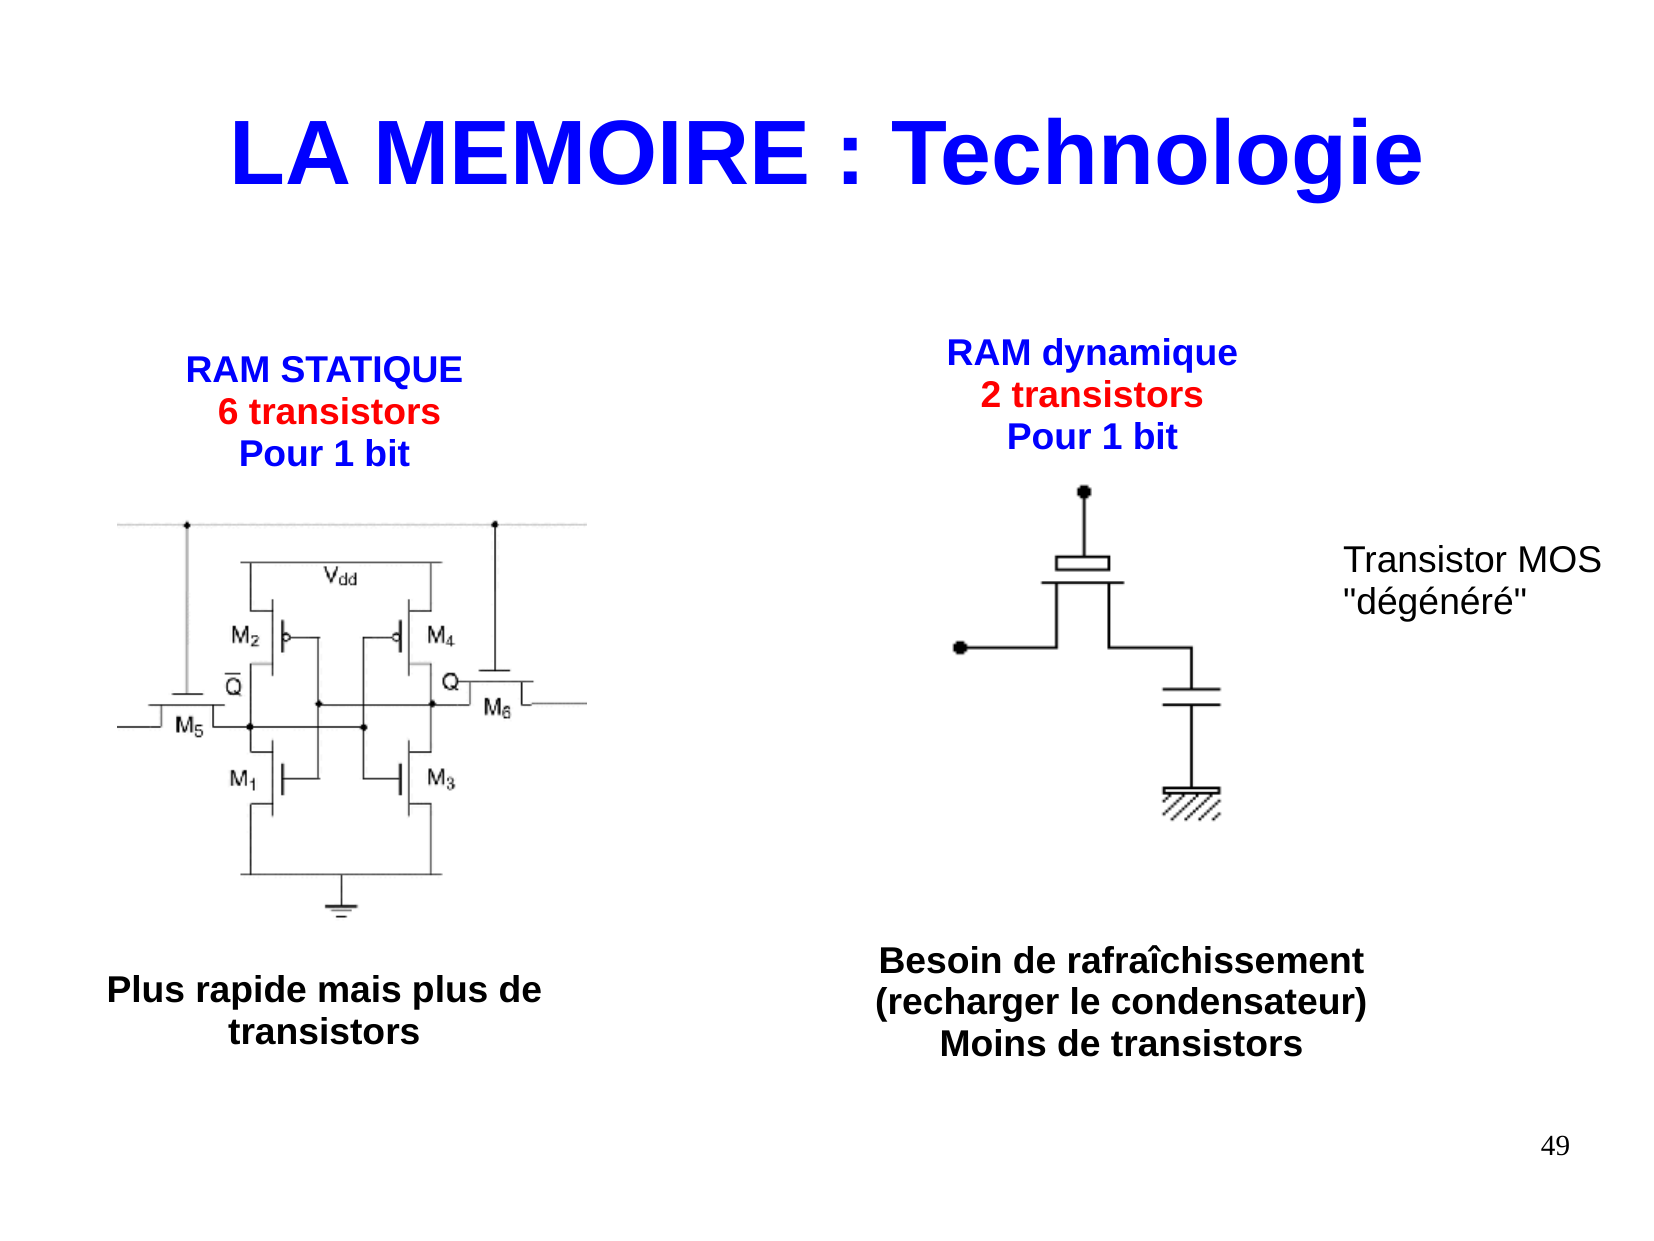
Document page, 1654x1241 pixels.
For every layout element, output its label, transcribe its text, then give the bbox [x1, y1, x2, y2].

title LA MEMOIRE : Technologie [0, 49, 1654, 257]
picture [944, 474, 1240, 827]
picture [117, 518, 587, 924]
text_box RAM dynamique 2 transistors Pour 1 bit [826, 324, 1359, 508]
text_box Plus rapide mais plus de transistors [58, 961, 591, 1102]
text_box Besoin de rafraîchissement (recharger le condensateur) Moins de transistors [856, 932, 1388, 1241]
text_box RAM STATIQUE 6 transistors Pour 1 bit [58, 341, 591, 566]
text_box Transistor MOS "dégénéré" [1328, 531, 1654, 710]
